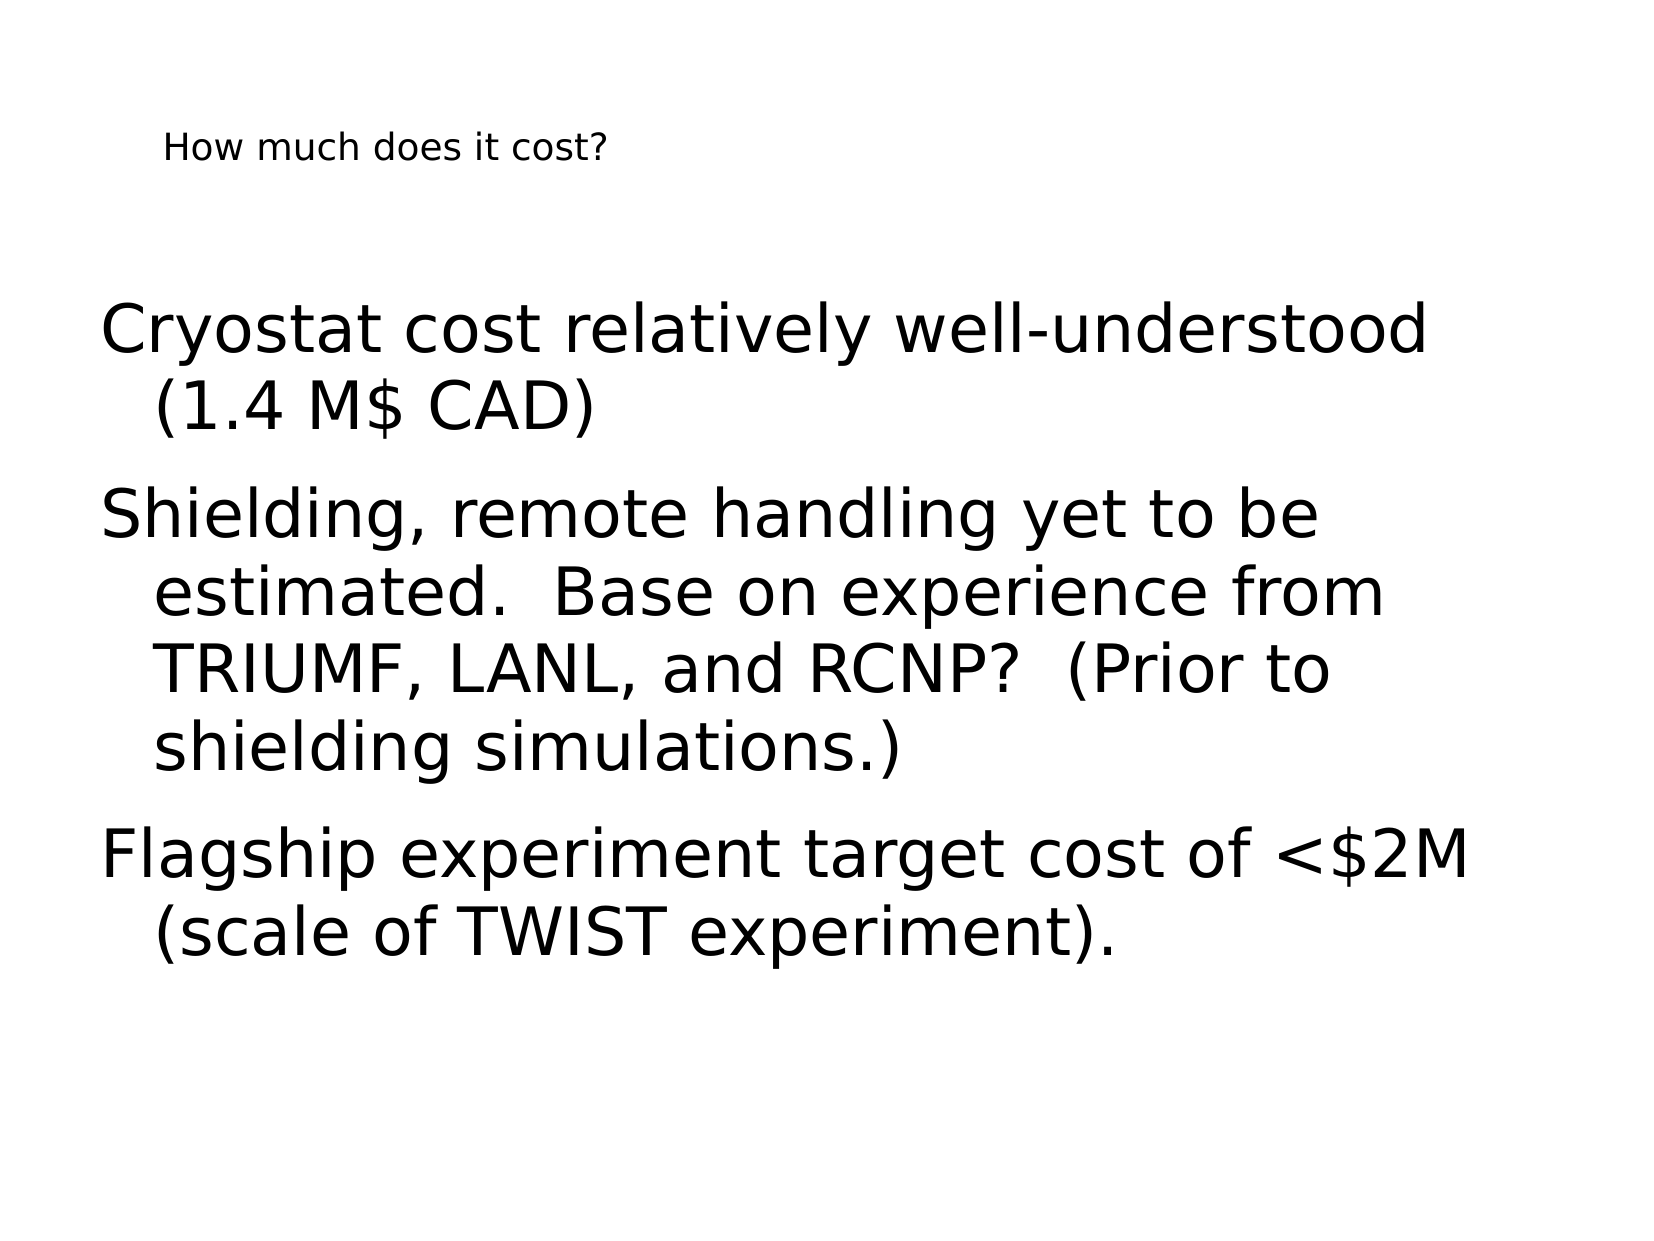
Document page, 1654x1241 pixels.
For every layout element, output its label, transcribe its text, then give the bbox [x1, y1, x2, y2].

list Cryostat cost relatively well-understood (1.4 M$ CAD) Shielding, remote handling yet to be estimated. Base on experience from TRIUMF, LANL, and RCNP? (Prior to shielding simulations.) Flagship experiment target cost of <$2M (scale of TWIST experiment). [82, 290, 1571, 1109]
text_box How much does it cost? [147, 118, 616, 177]
